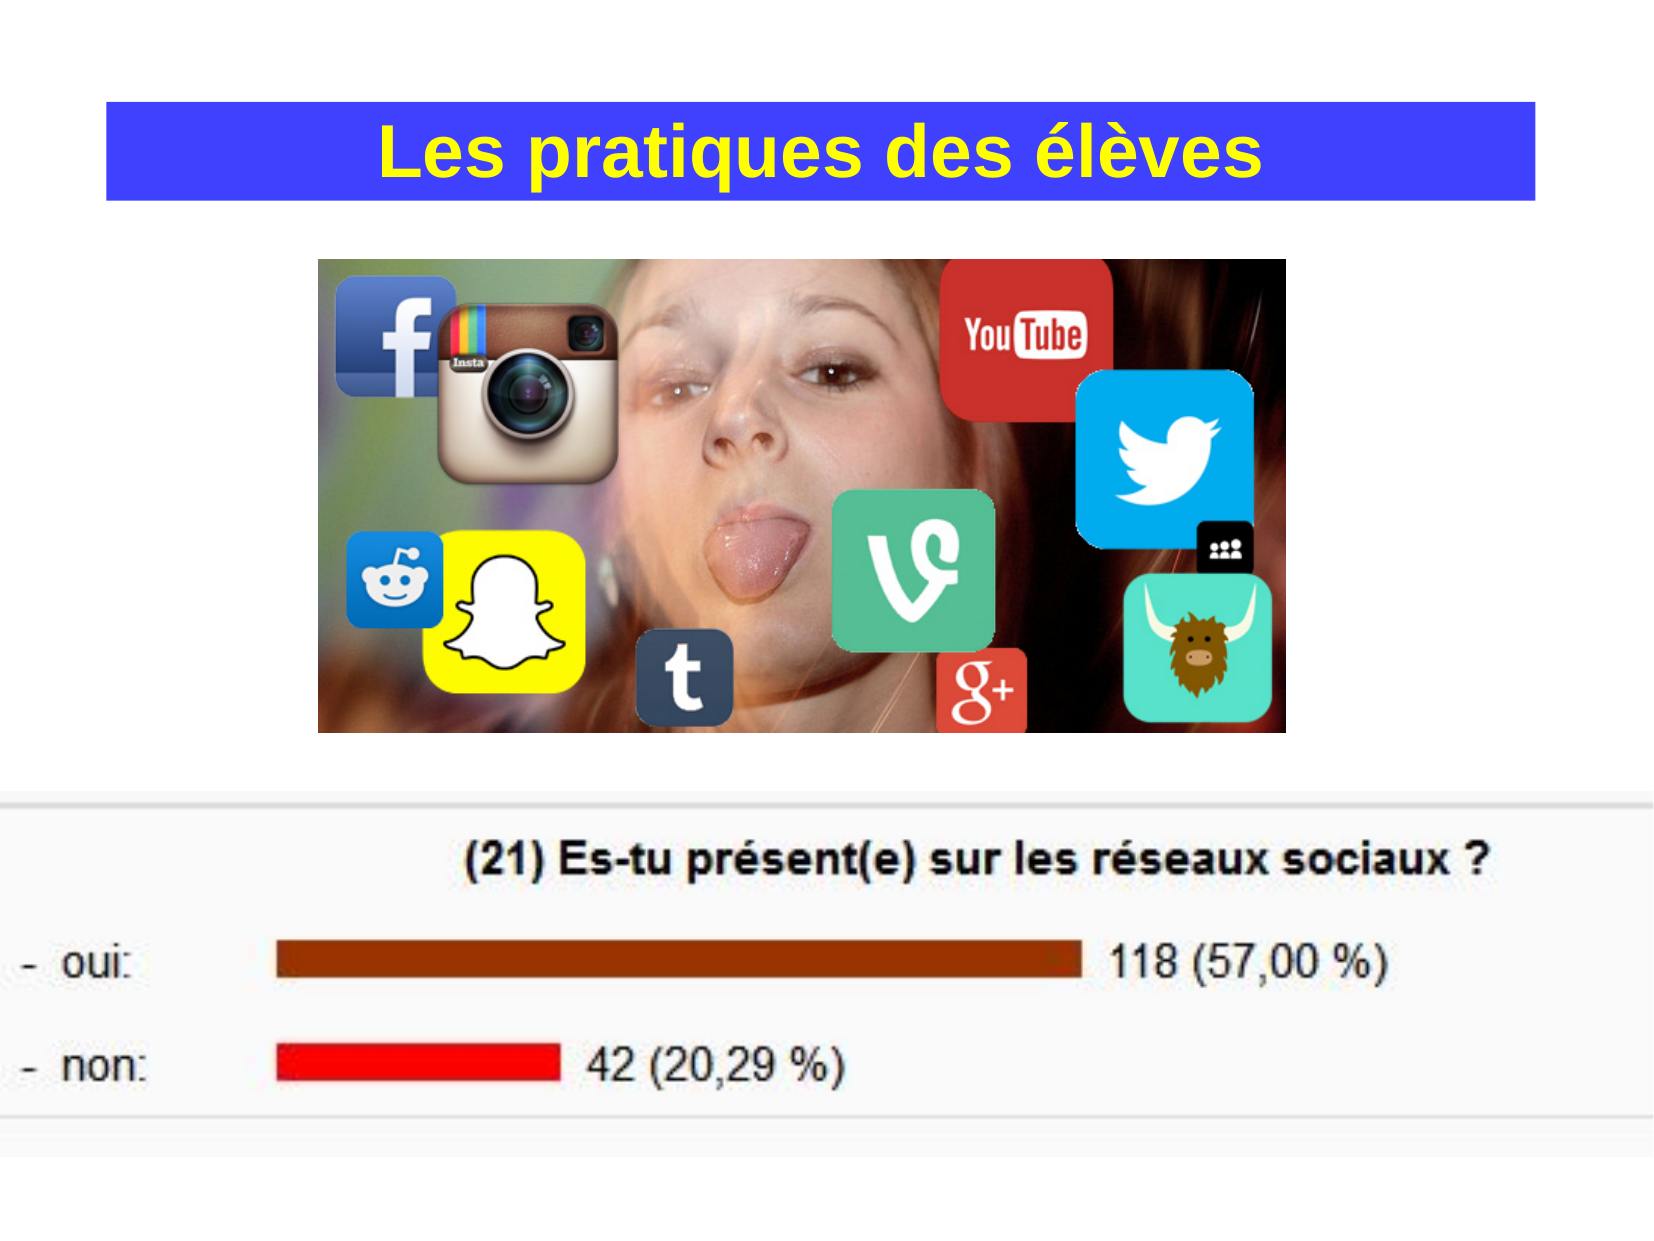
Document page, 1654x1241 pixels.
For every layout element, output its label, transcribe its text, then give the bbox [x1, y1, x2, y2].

picture [318, 259, 1286, 733]
picture [0, 791, 1654, 1157]
text_box Les pratiques des élèves [106, 101, 1536, 201]
